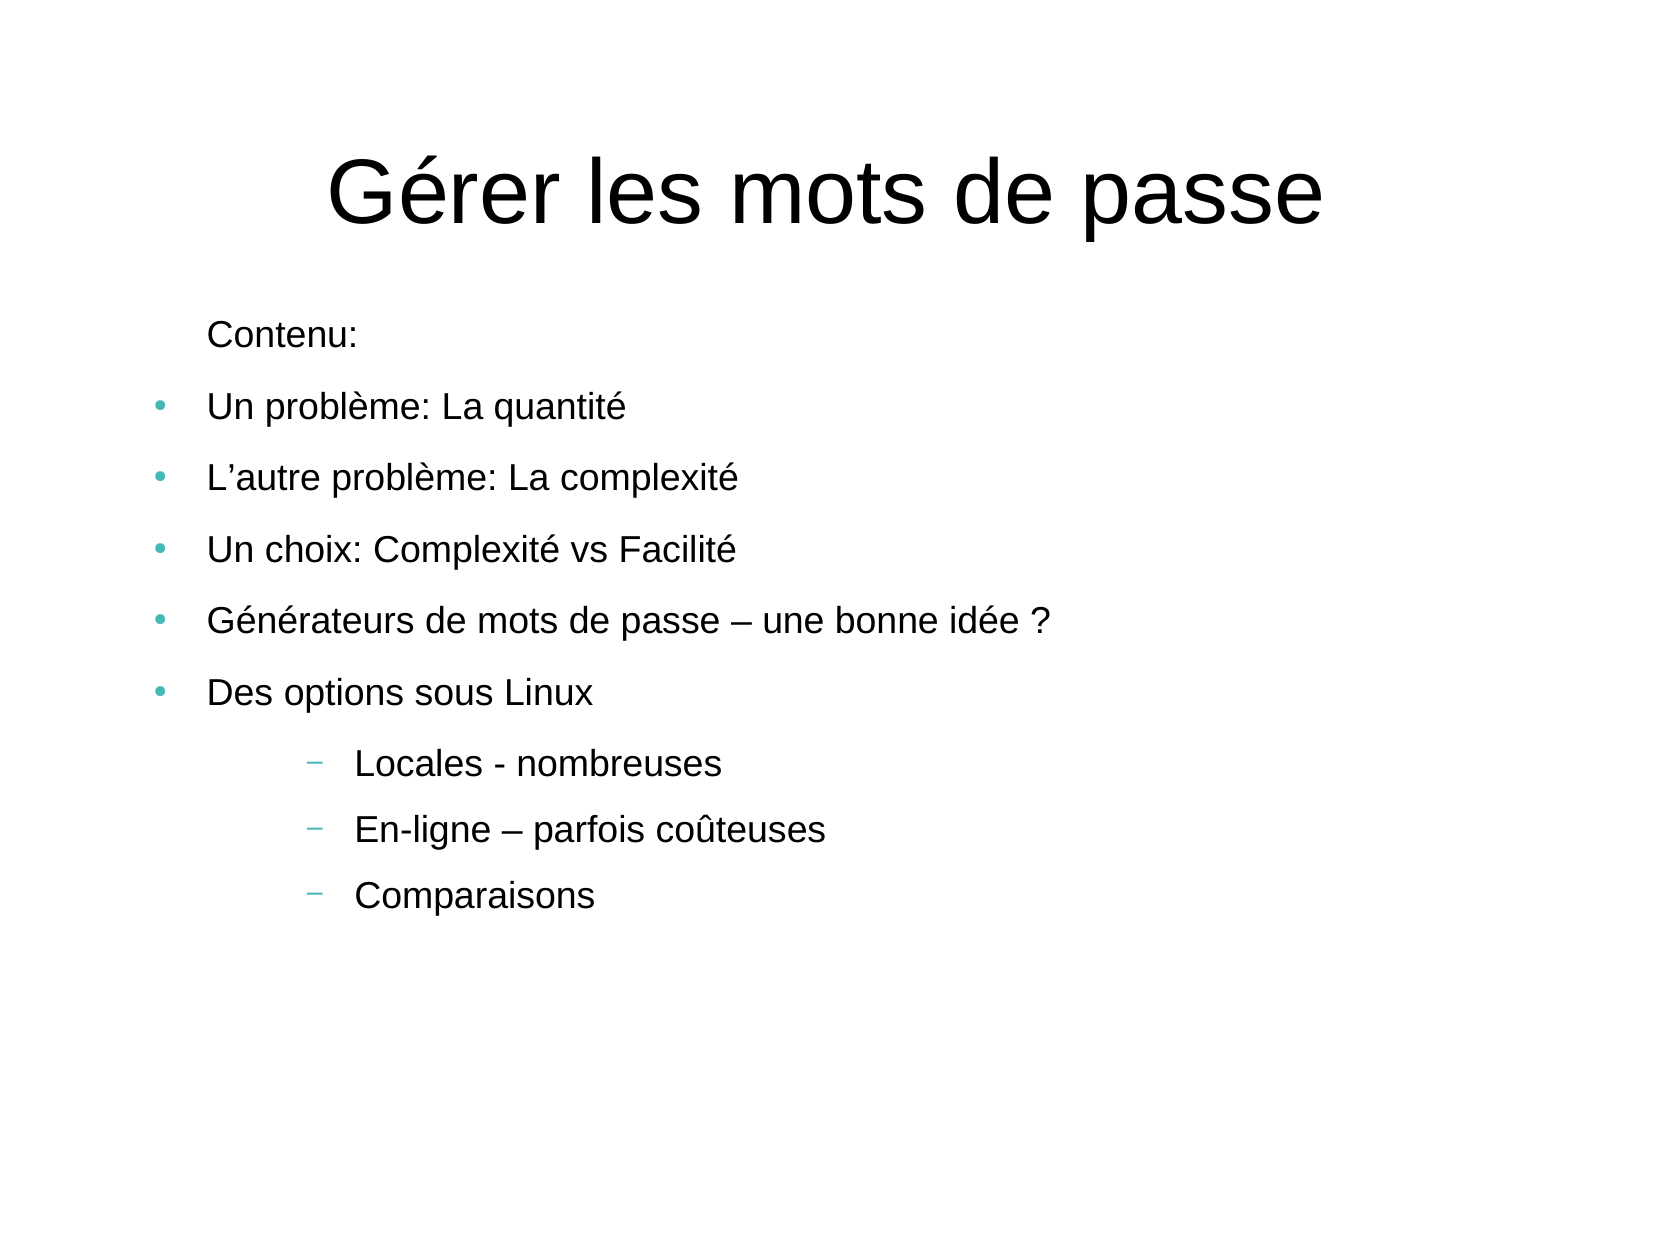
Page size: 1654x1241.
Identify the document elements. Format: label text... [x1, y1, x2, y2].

title Gérer les mots de passe [82, 95, 1571, 289]
list Contenu: Un problème: La quantité L’autre problème: La complexité Un choix: Complexité vs Facilité Générateurs de mots de passe – une bonne idée ? Des options sous Linux Locales - nombreuses En-ligne – parfois coûteuses Comparaisons [118, 313, 1542, 1013]
